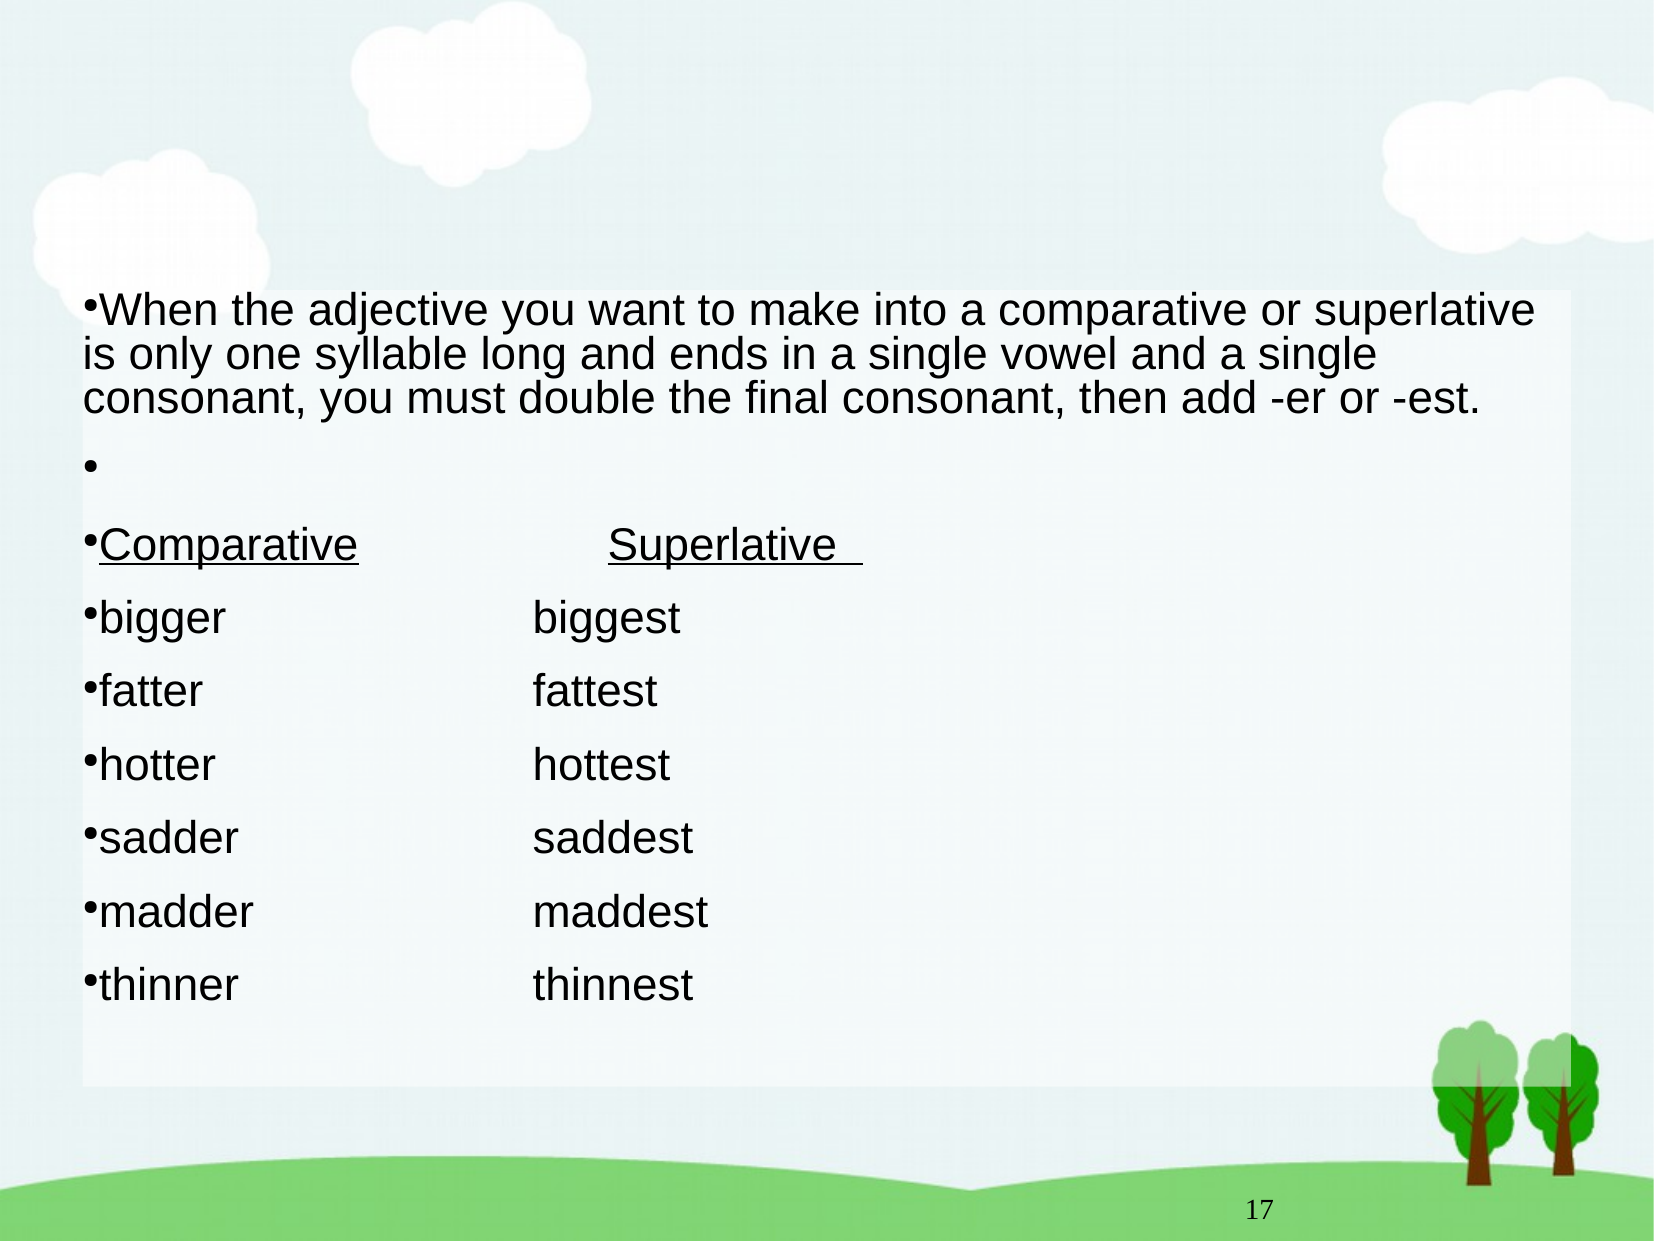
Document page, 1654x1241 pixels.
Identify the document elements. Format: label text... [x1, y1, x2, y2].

list When the adjective you want to make into a comparative or superlative is only one syllable long and ends in a single vowel and a single consonant, you must double the final consonant, then add -er or -est. Comparative Superlative bigger biggest fatter fattest hotter hottest sadder saddest madder maddest thinner thinnest [82, 290, 1571, 1087]
text_box [1244, 1190, 1630, 1241]
